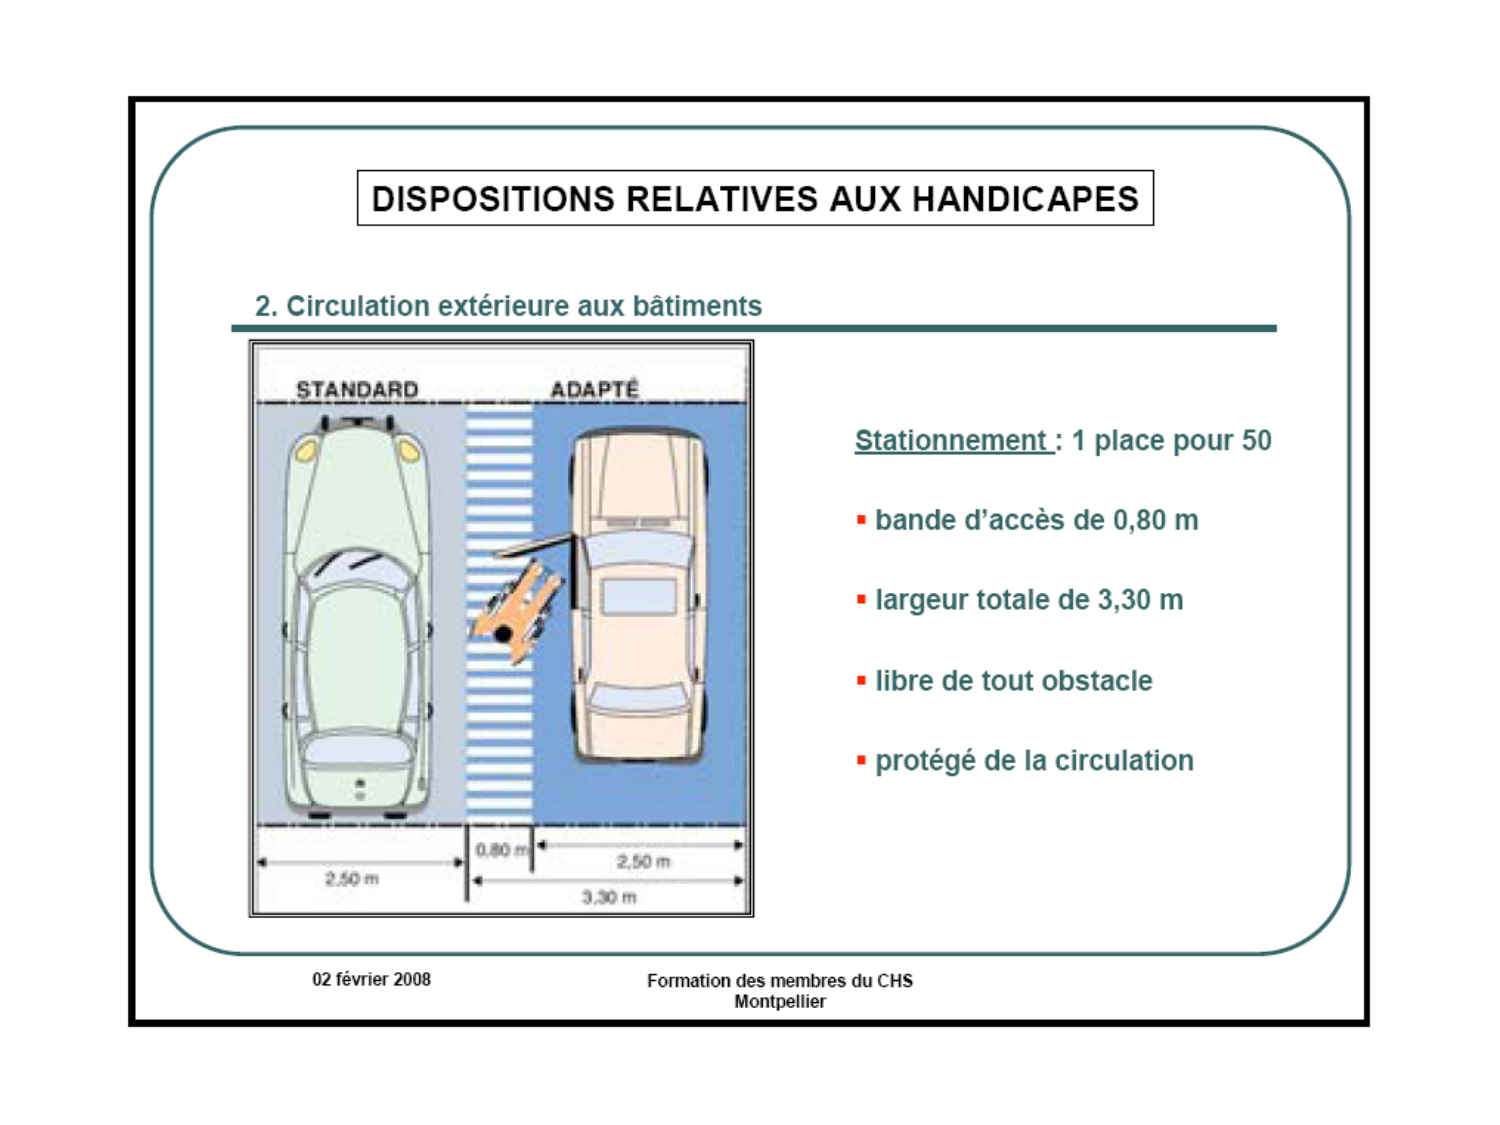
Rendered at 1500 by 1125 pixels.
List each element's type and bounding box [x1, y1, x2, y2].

picture [118, 86, 1382, 1039]
